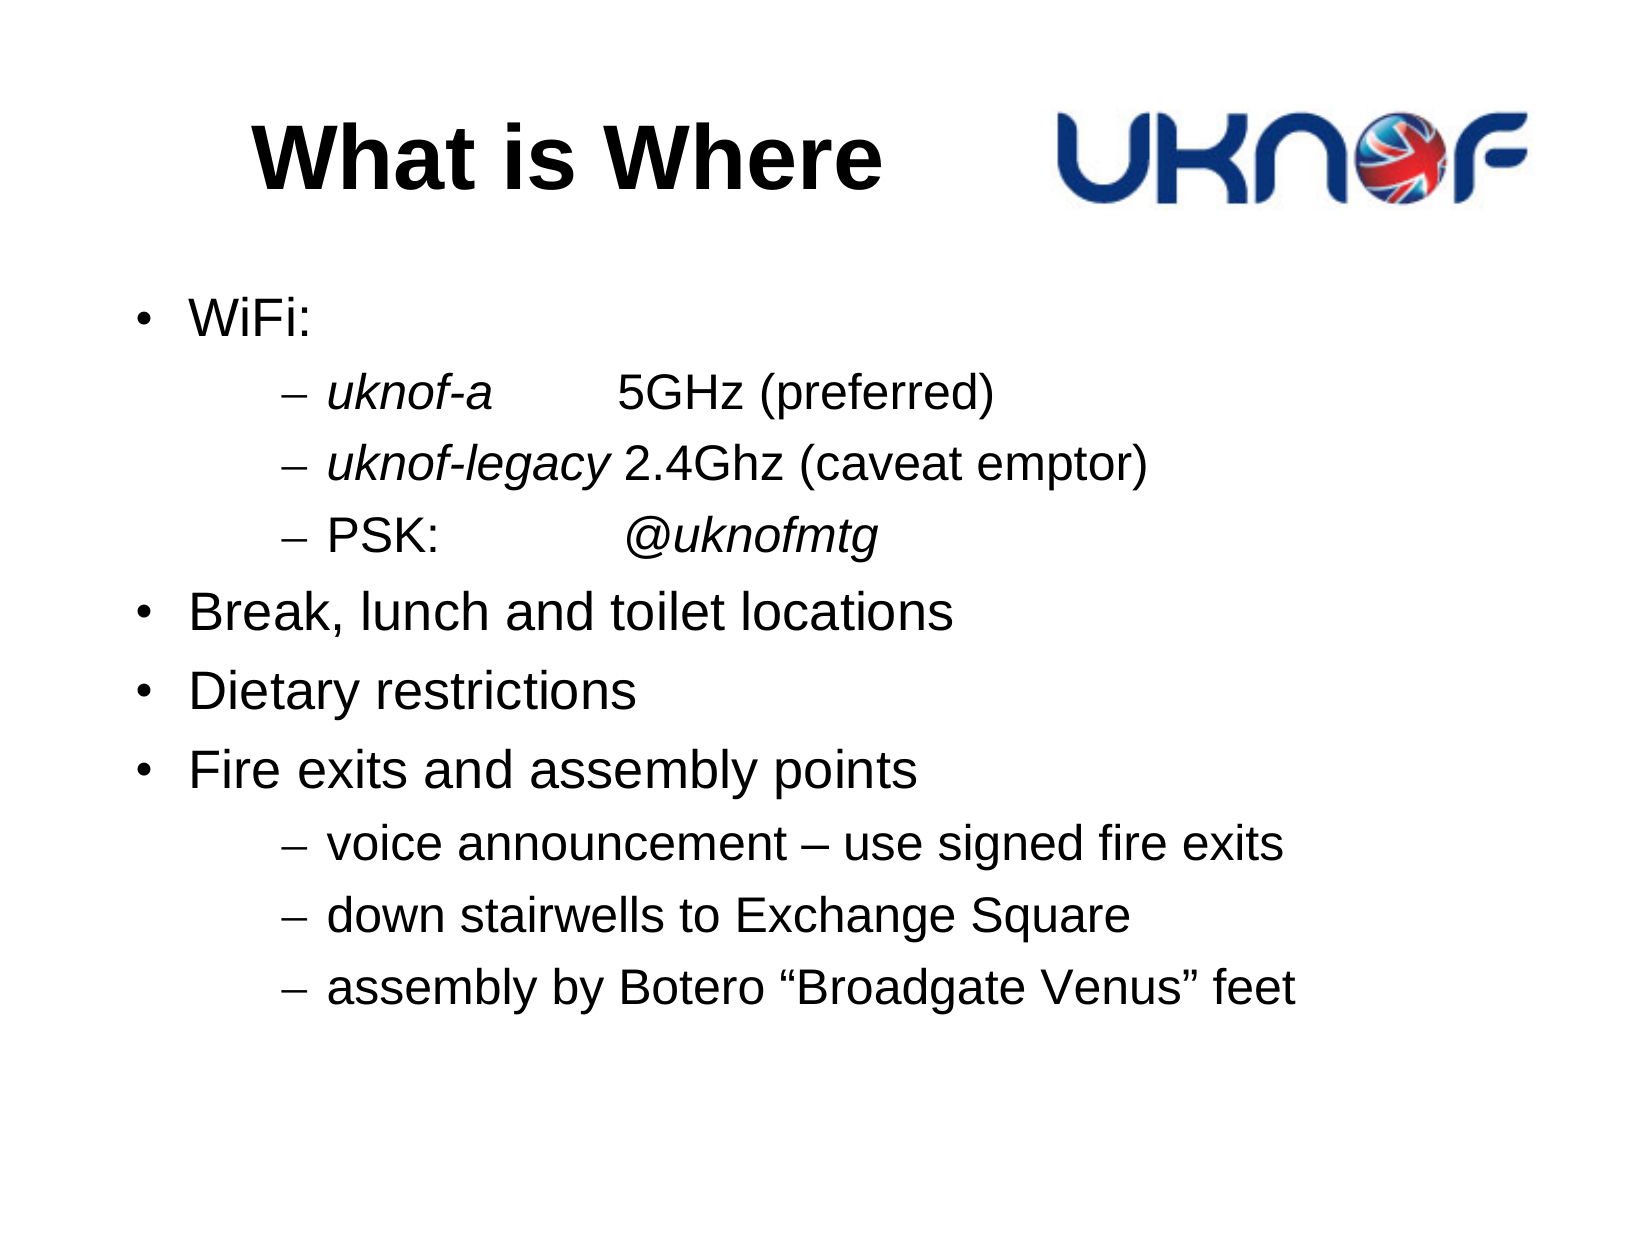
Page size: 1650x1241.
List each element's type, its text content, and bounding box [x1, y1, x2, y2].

list WiFi: uknof-a 5GHz (preferred) uknof-legacy 2.4Ghz (caveat emptor) PSK: @uknofmtg Break, lunch and toilet locations Dietary restrictions Fire exits and assembly points voice announcement – use signed fire exits down stairwells to Exchange Square assembly by Botero “Broadgate Venus” feet [75, 287, 1576, 1094]
title What is Where [123, 37, 1013, 279]
picture [1050, 93, 1536, 225]
